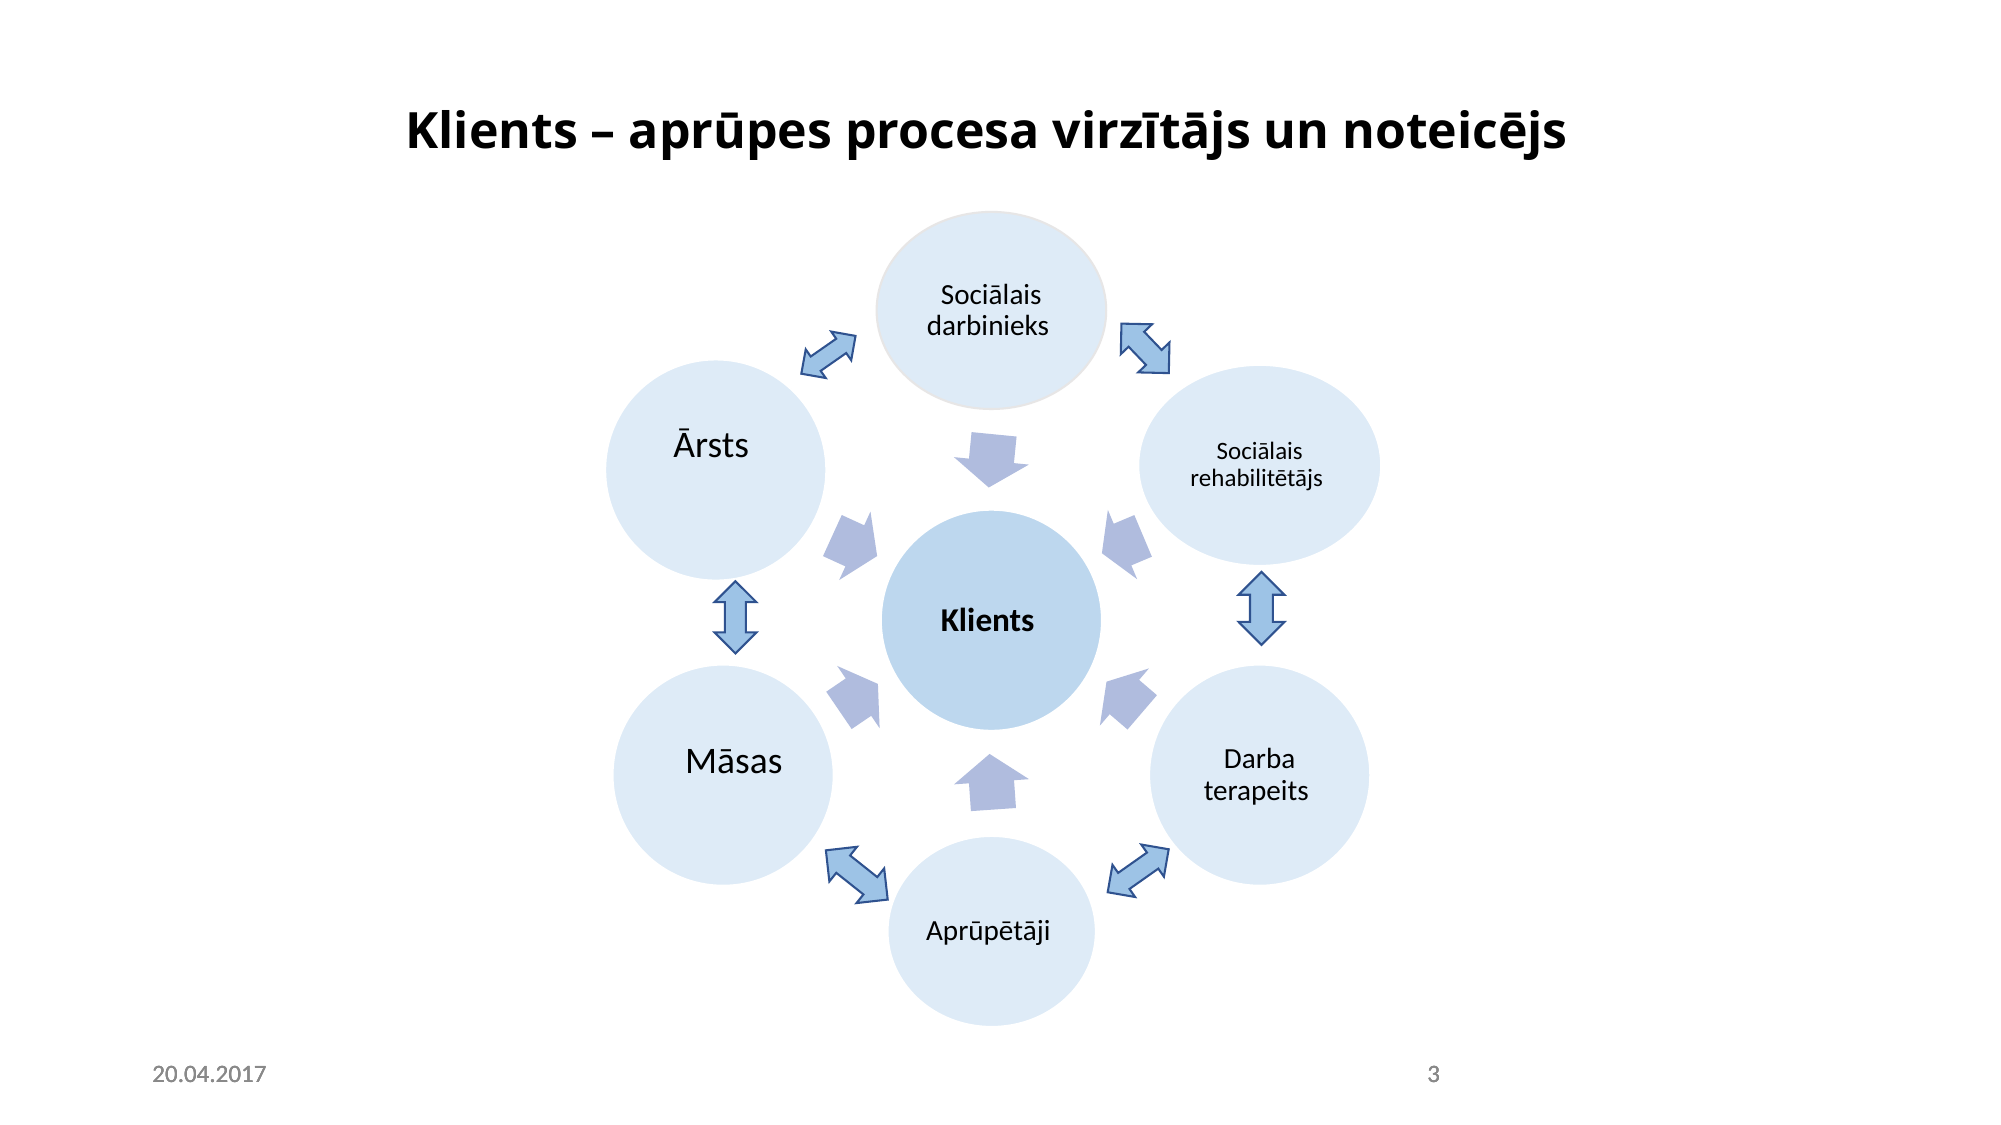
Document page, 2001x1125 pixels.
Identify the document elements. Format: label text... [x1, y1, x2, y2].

text_box Māsas [670, 728, 825, 789]
text_box Ārsts [658, 412, 813, 474]
text_box Sociālais darbinieks [876, 211, 1107, 410]
text_box [1412, 1042, 1863, 1103]
text_box [612, 664, 834, 886]
title Klients – aprūpes procesa virzītājs un noteicējs [137, 59, 1863, 205]
text_box [801, 331, 856, 379]
text_box [714, 581, 757, 654]
text_box [826, 665, 880, 730]
text_box Sociālais rehabilitētājs [1138, 364, 1382, 566]
text_box [1107, 844, 1169, 897]
text_box [825, 846, 888, 904]
text_box [953, 432, 1029, 488]
text_box [1120, 323, 1170, 374]
text_box [954, 753, 1030, 812]
text_box Aprūpētāji [887, 835, 1096, 1027]
text_box [1101, 509, 1152, 580]
text_box 20.04.2017 [137, 1042, 588, 1103]
text_box [1099, 668, 1157, 730]
text_box Klients [880, 509, 1103, 731]
text_box [822, 511, 878, 581]
text_box Darba terapeits [1149, 664, 1371, 886]
text_box [1238, 571, 1285, 645]
text_box [605, 359, 827, 581]
